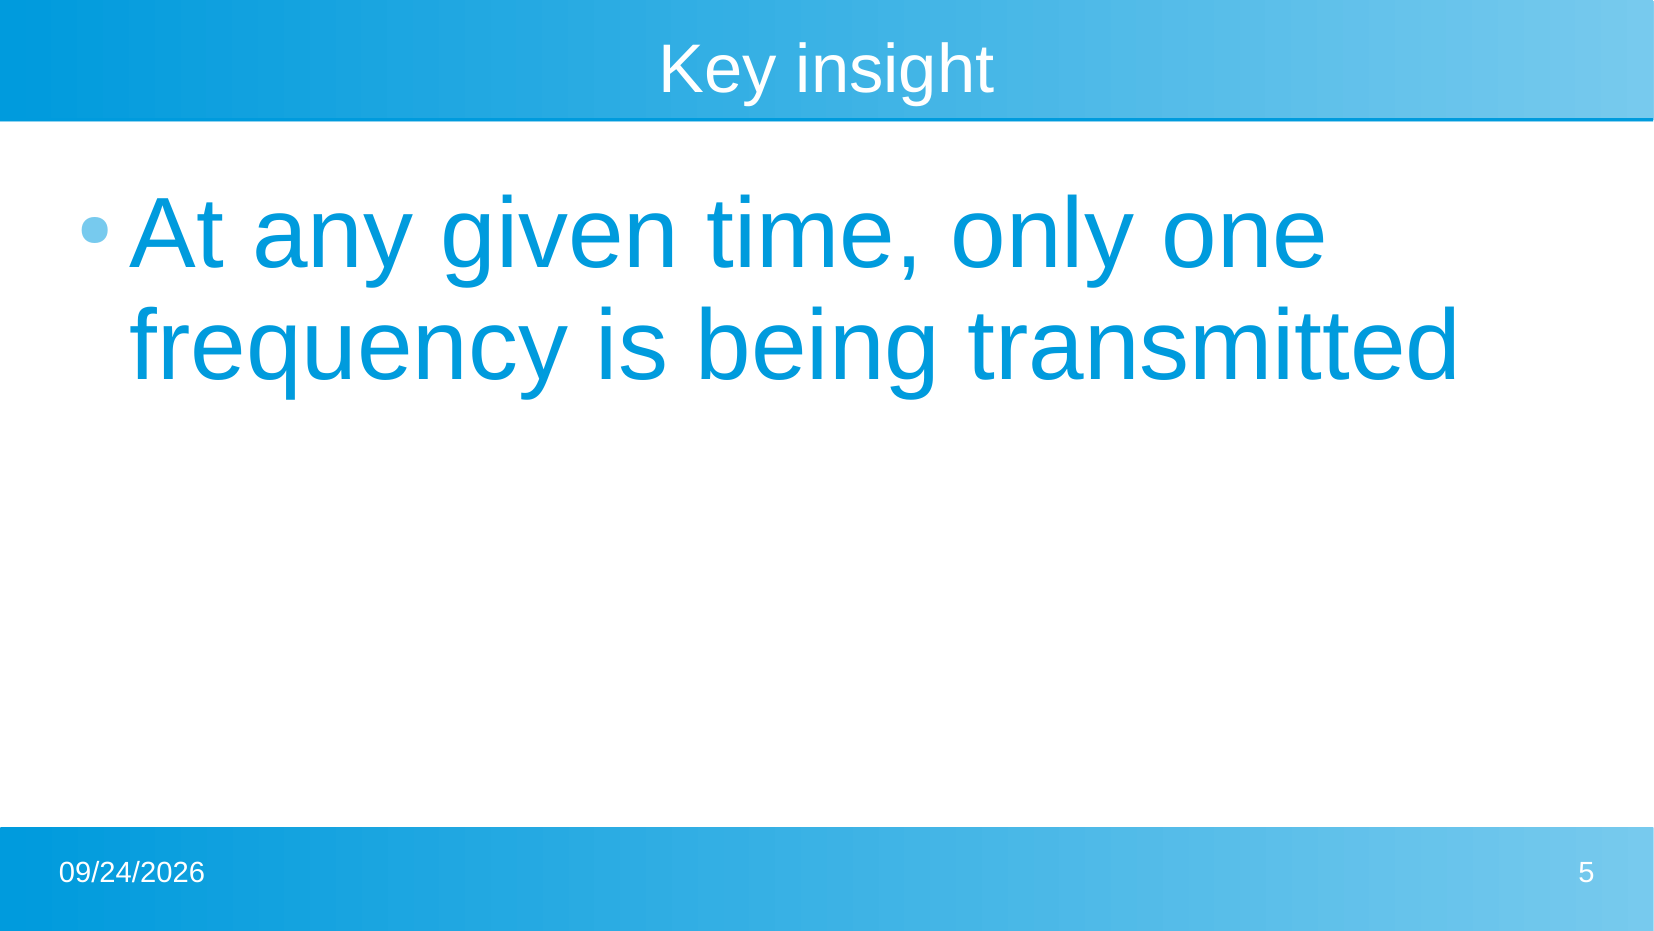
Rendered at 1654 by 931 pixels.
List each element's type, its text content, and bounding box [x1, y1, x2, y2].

title Key insight [59, 29, 1595, 108]
list At any given time, only one frequency is being transmitted [59, 177, 1595, 768]
